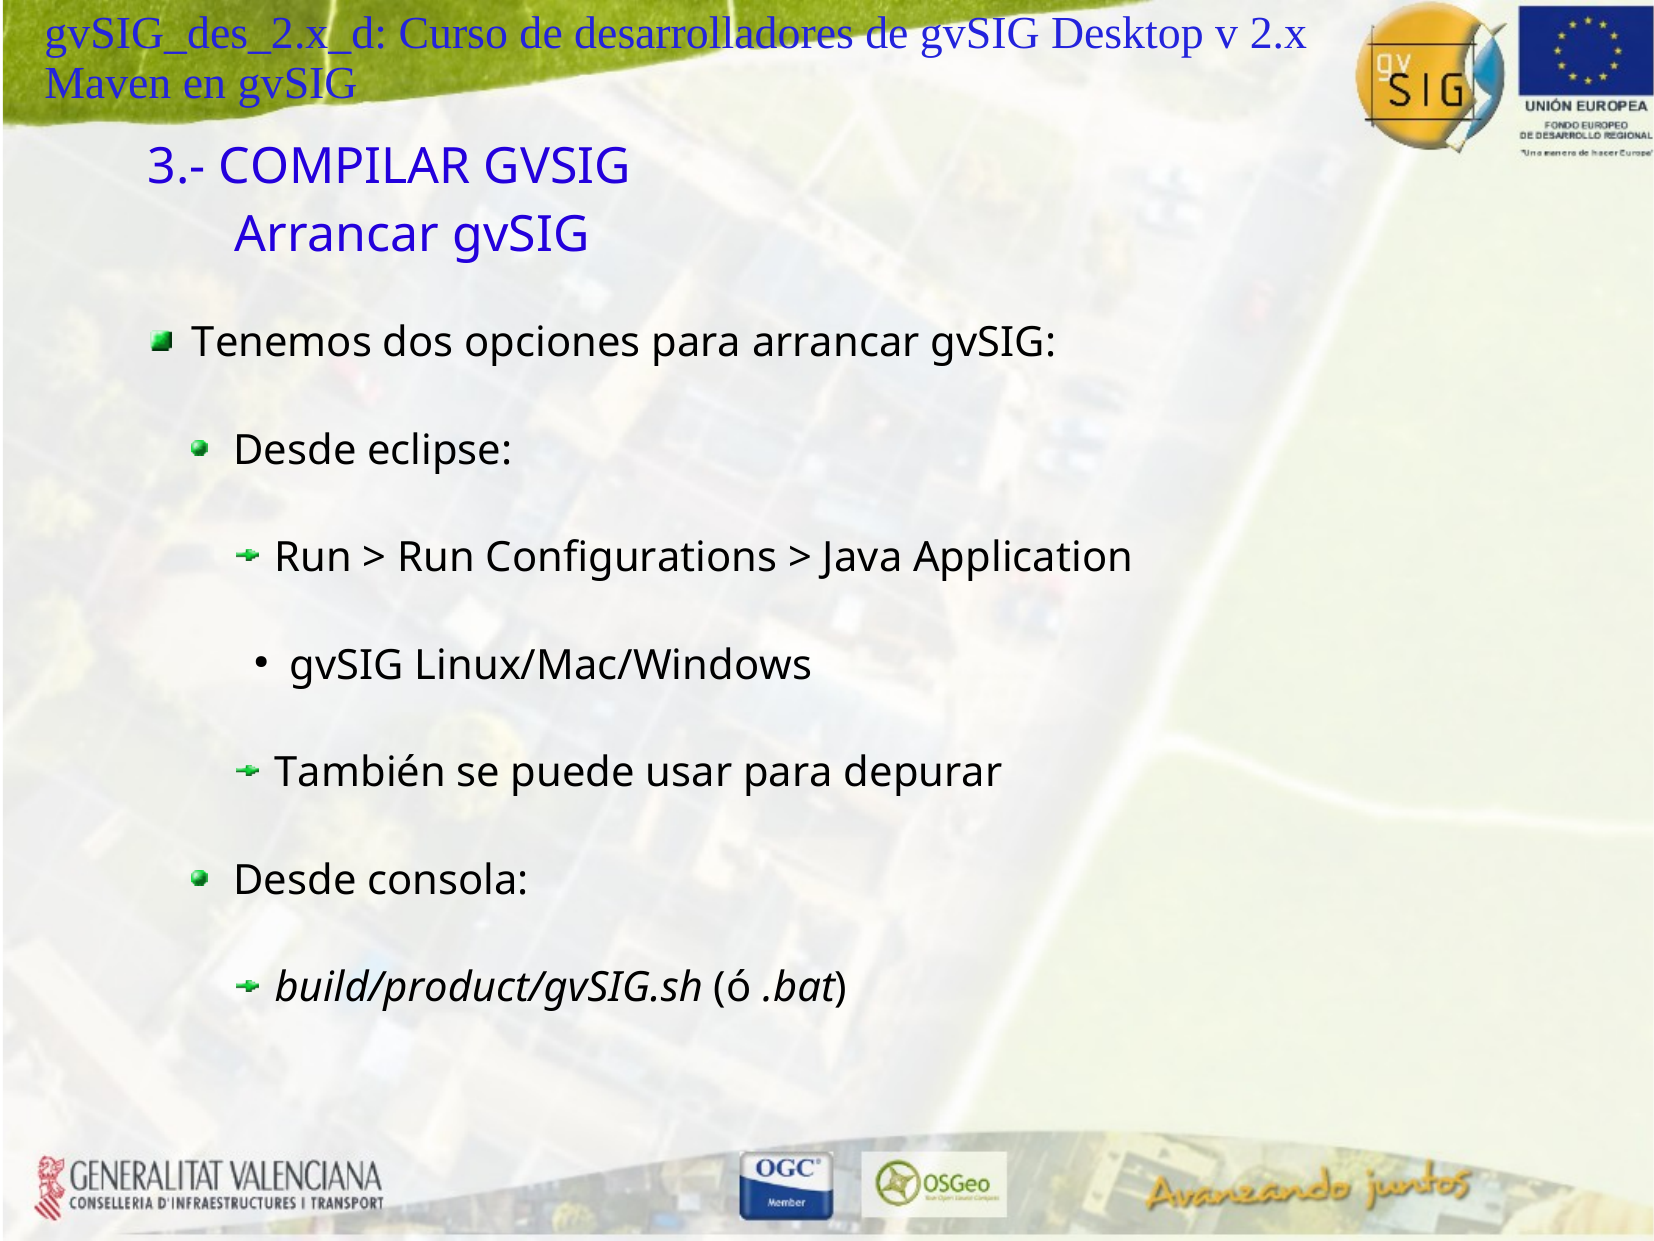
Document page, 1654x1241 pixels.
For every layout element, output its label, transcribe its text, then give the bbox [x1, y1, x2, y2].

picture [2, 0, 1654, 1241]
title 3.- COMPILAR GVSIG Arrancar gvSIG [147, 124, 1595, 272]
text_box Tenemos dos opciones para arrancar gvSIG: Desde eclipse: Run > Run Configurations > Java Application gvSIG Linux/Mac/Windows También se puede usar para depurar Desde consola: build/product/gvSIG.sh (ó .bat) [147, 283, 1505, 1152]
